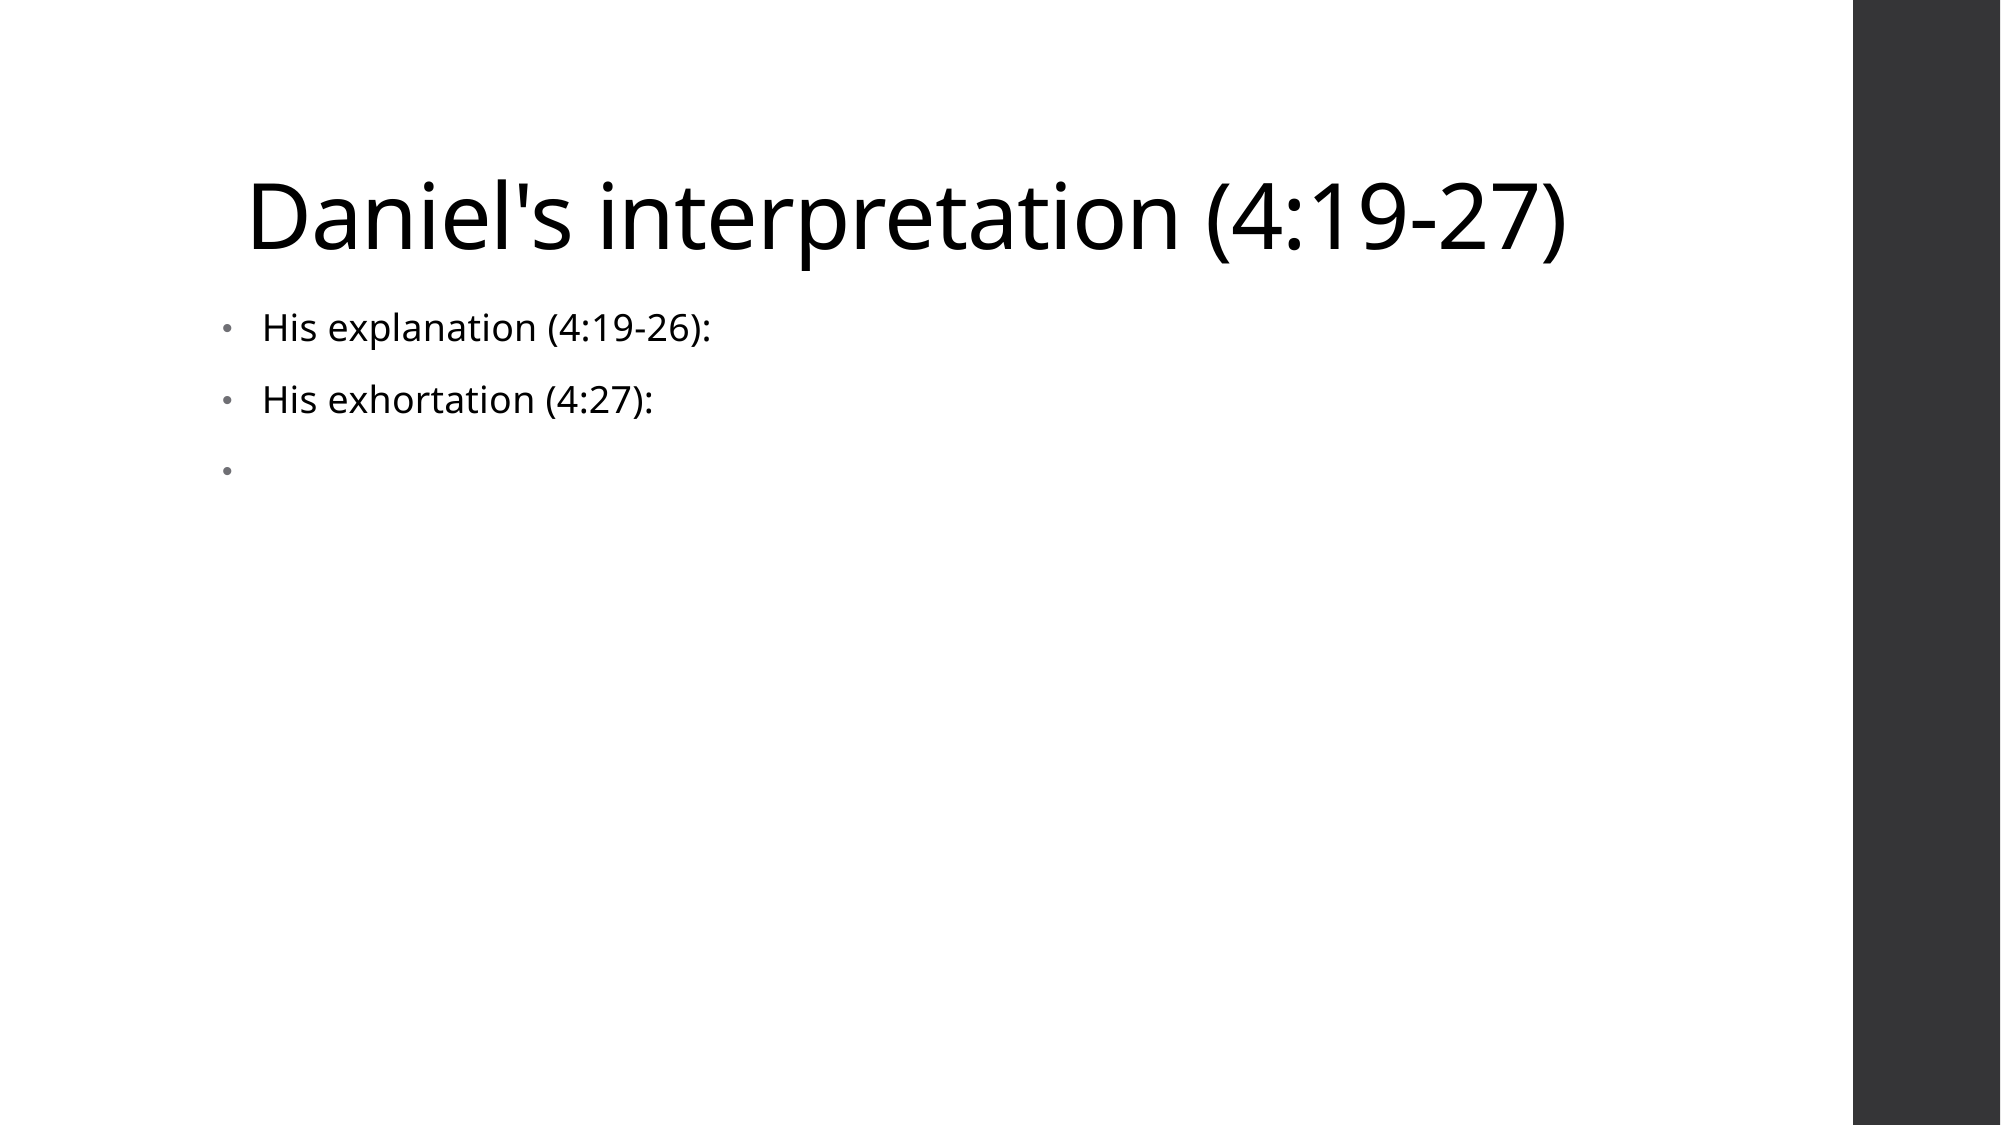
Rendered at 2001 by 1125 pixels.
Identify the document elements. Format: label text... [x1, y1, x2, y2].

title Daniel's interpretation (4:19-27) [206, 60, 1797, 278]
list His explanation (4:19-26): His exhortation (4:27): [206, 299, 1617, 1014]
